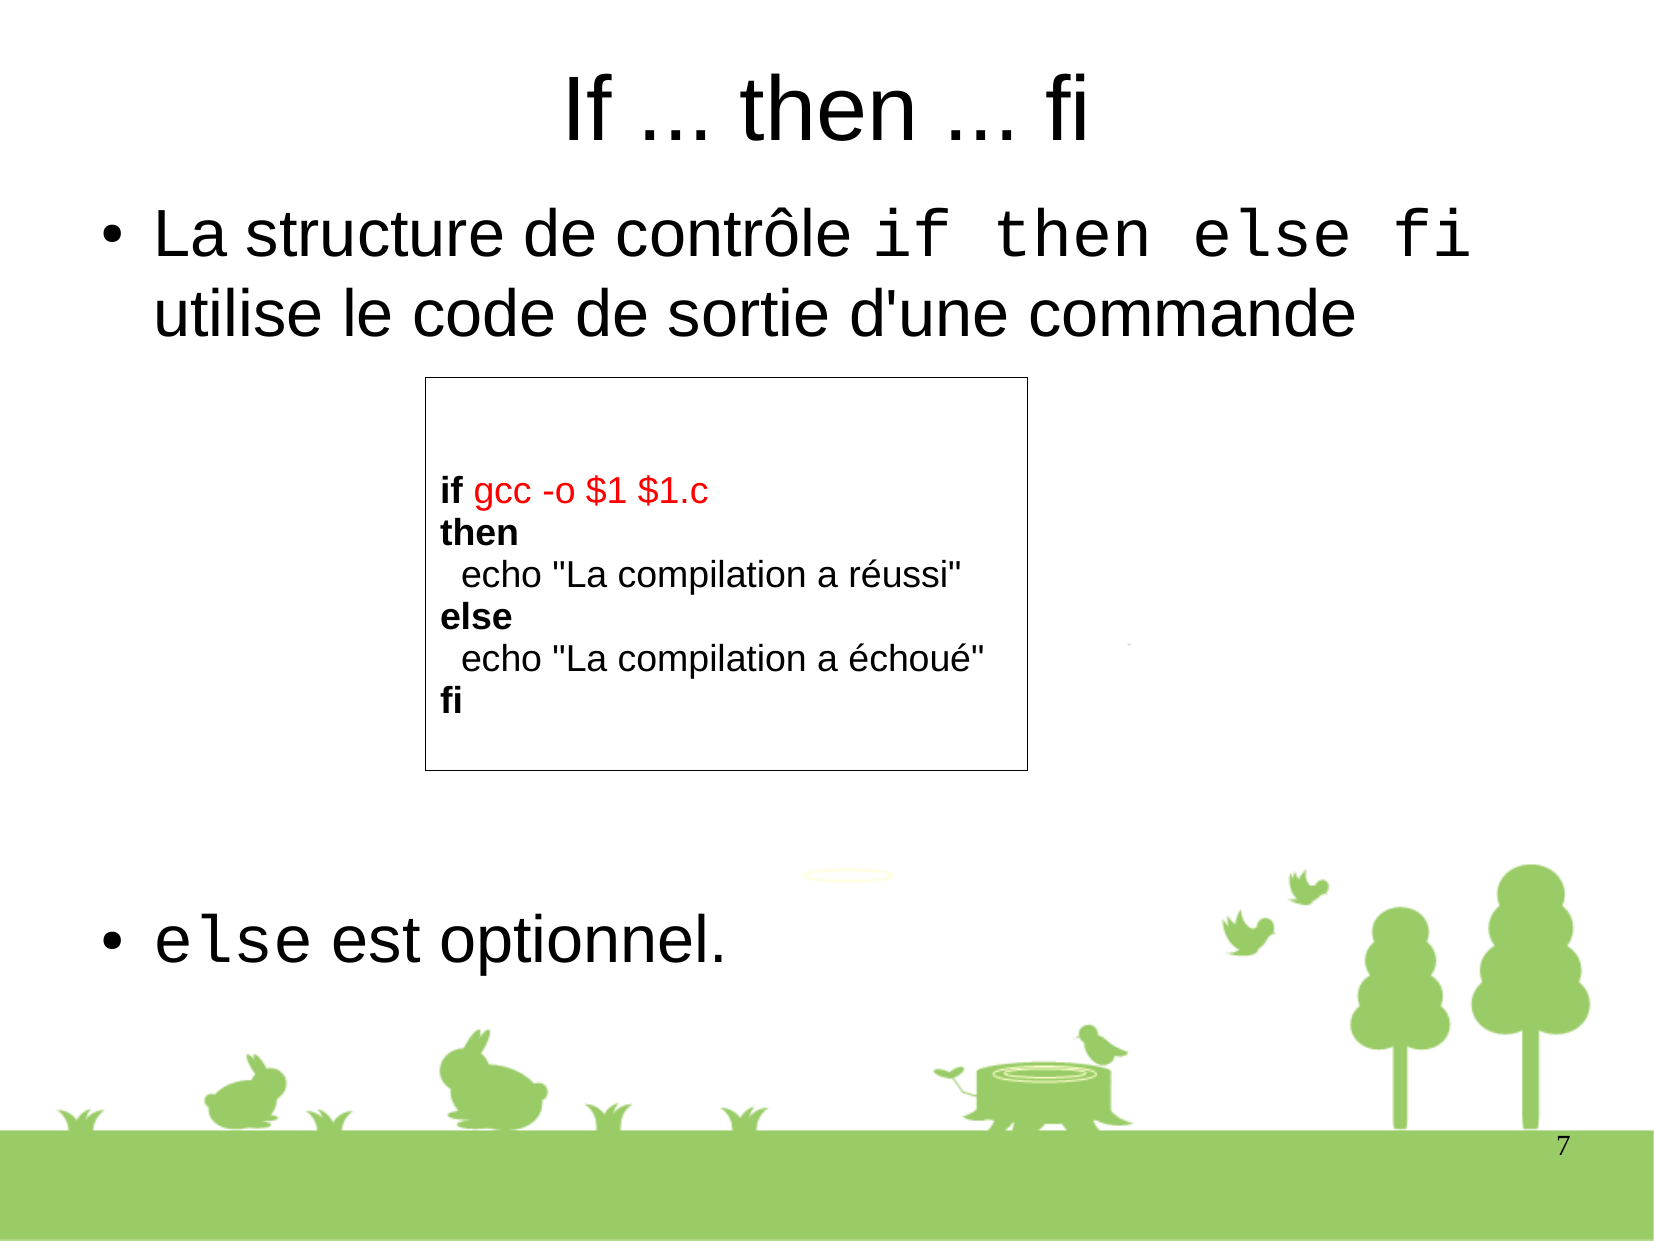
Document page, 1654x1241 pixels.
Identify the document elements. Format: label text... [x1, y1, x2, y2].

title If ... then ... fi [11, 5, 1642, 213]
text_box if gcc -o $1 $1.c then echo "La compilation a réussi" else echo "La compilation a échoué" fi [425, 377, 1028, 771]
picture [0, 0, 1654, 1241]
list La structure de contrôle if then else fi utilise le code de sortie d'une commande else est optionnel. [82, 195, 1538, 1193]
